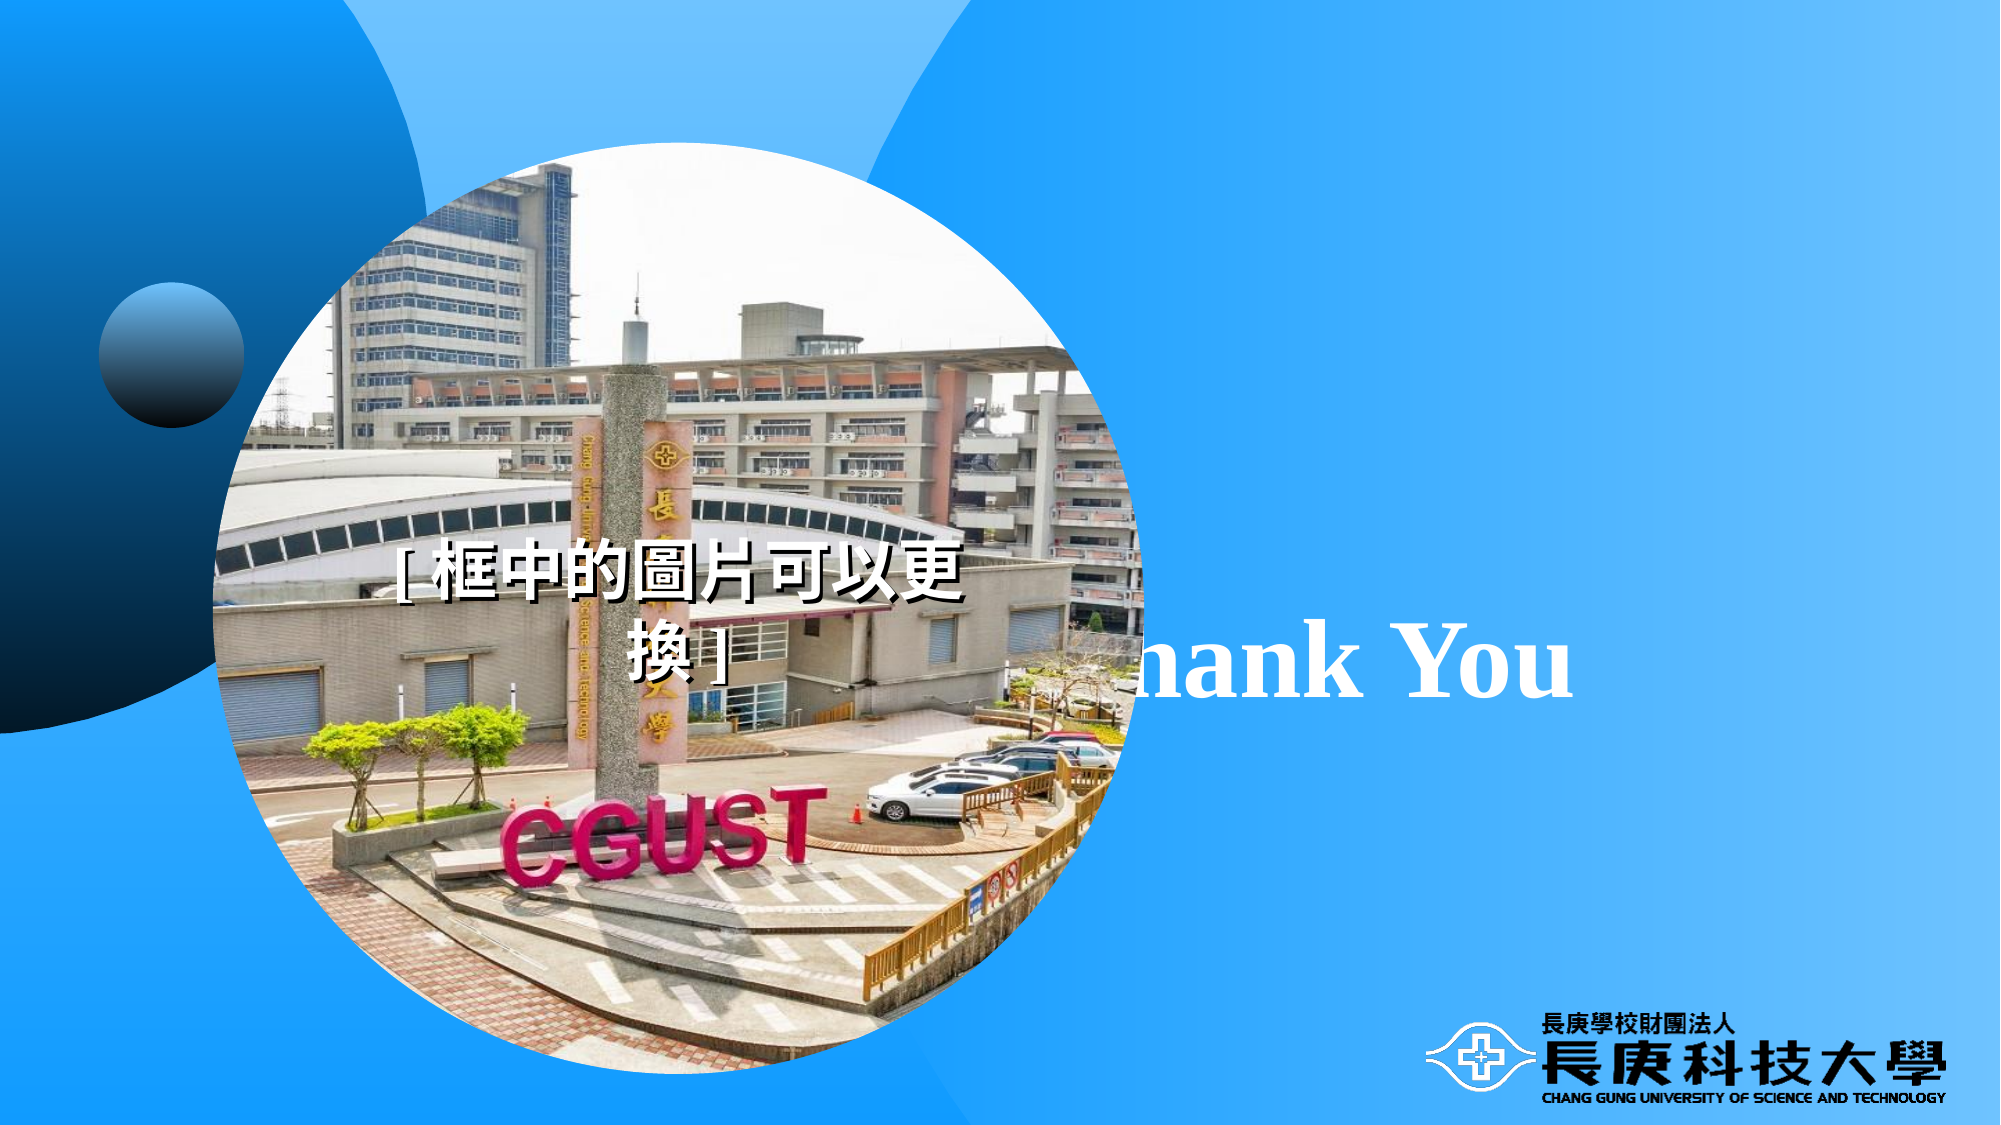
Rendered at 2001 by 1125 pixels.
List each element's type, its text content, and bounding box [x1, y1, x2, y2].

text_box [框中的圖片可以更換] [212, 142, 1145, 1074]
title Thank You [1031, 303, 1890, 728]
